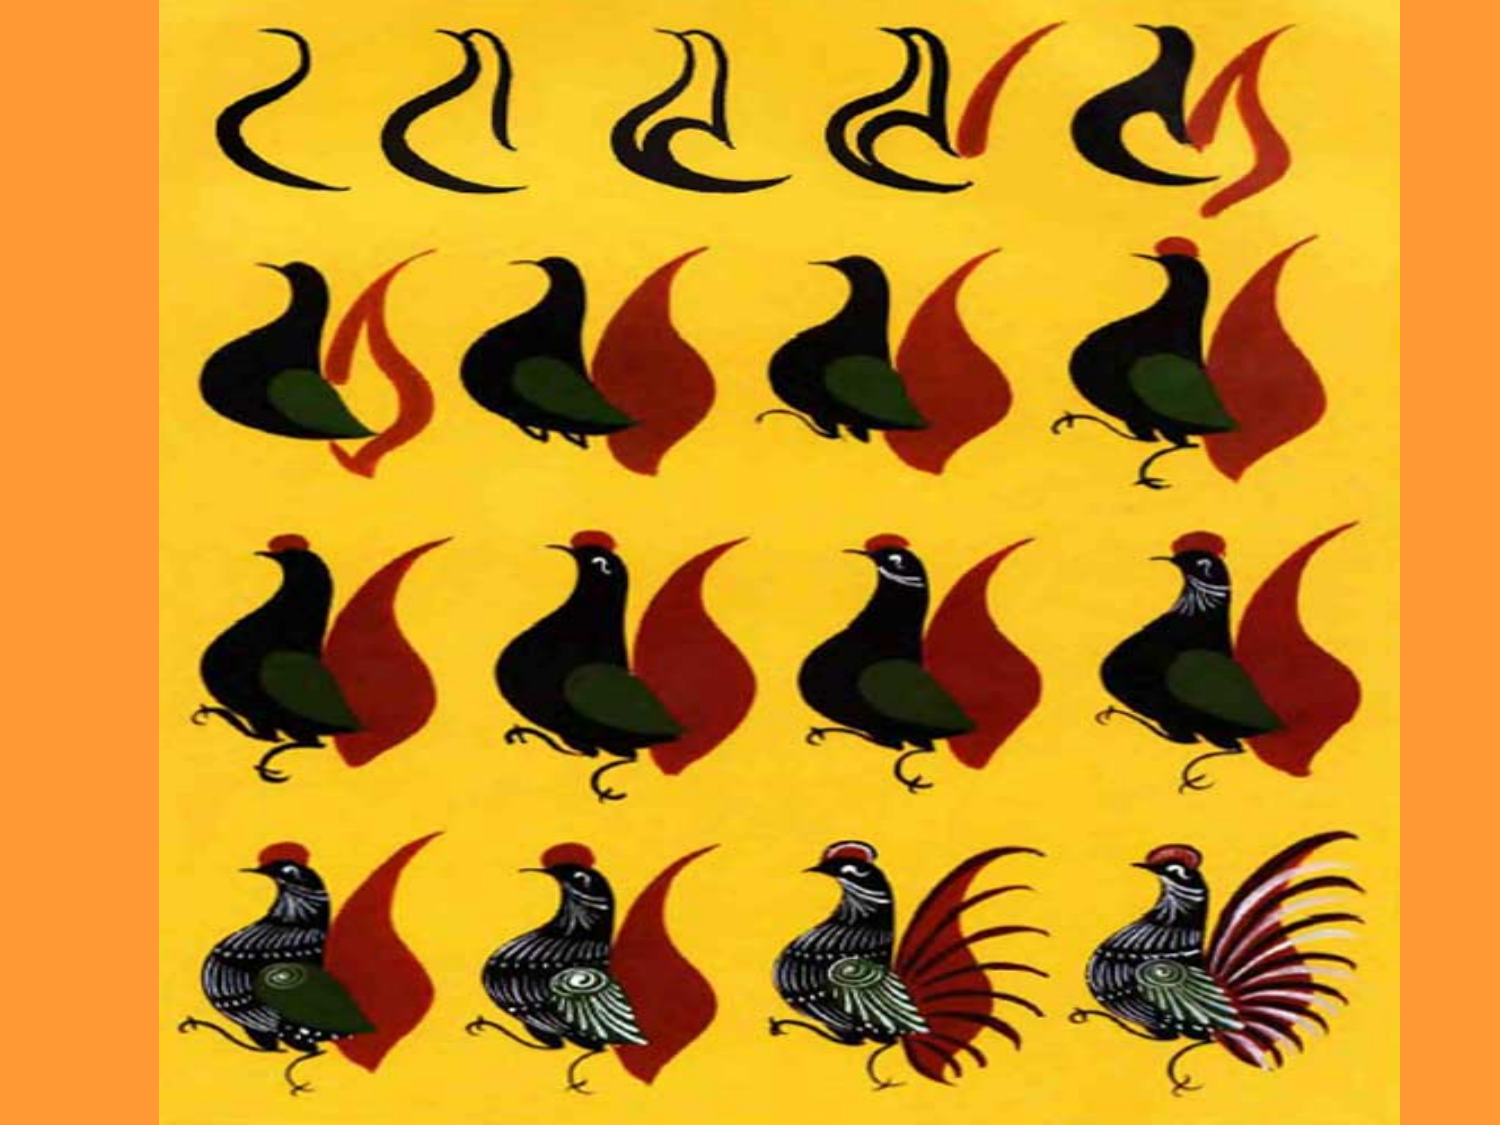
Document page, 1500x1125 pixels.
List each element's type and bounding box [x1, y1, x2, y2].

picture [159, 0, 1400, 1125]
